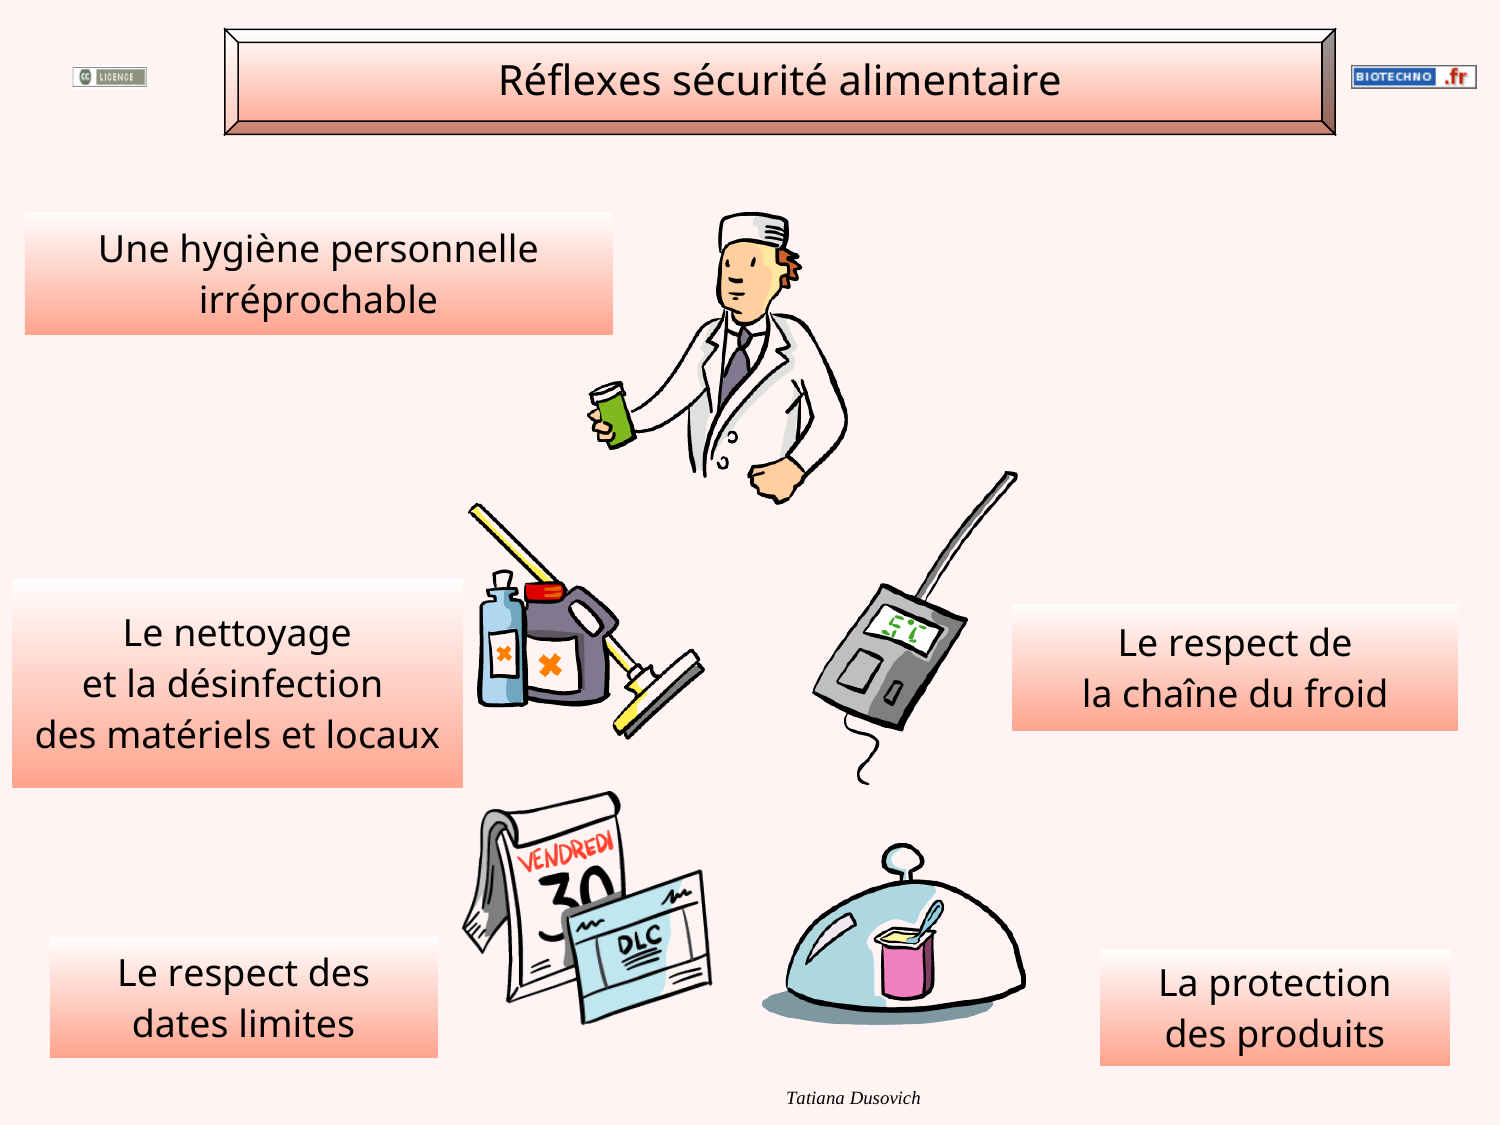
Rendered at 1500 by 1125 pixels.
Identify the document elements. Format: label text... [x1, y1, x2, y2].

text_box Tatiana Dusovich [690, 1080, 1016, 1117]
text_box La protection des produits [1100, 949, 1450, 1066]
picture [762, 843, 1026, 1026]
picture [72, 66, 148, 89]
text_box Le respect de la chaîne du froid [1018, 604, 1458, 731]
text_box Réflexes sécurité alimentaire [239, 43, 1322, 121]
text_box Le respect des dates limites [49, 937, 438, 1058]
text_box Le nettoyage et la désinfection des matériels et locaux [12, 579, 463, 788]
picture [1351, 65, 1477, 89]
picture [468, 212, 1018, 785]
text_box Une hygiène personnelle irréprochable [24, 212, 587, 335]
picture [462, 791, 713, 1025]
